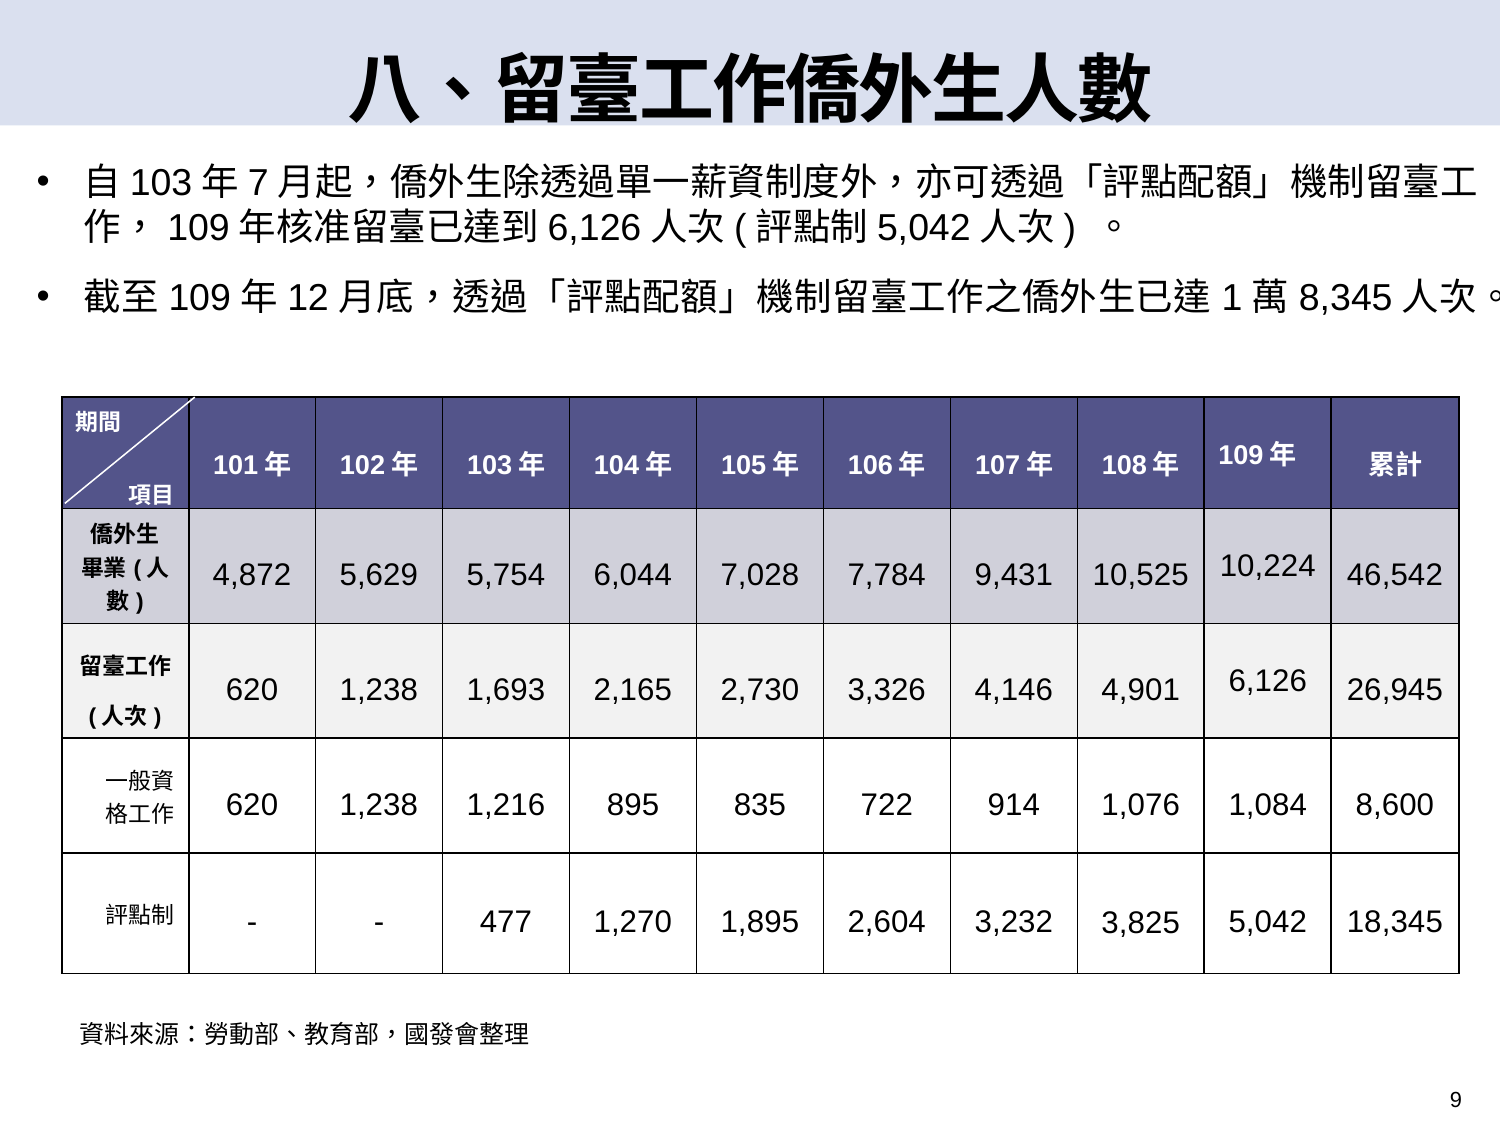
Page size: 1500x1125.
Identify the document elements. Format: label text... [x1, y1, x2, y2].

table_header 累計 [1332, 398, 1458, 508]
table_cell 914 [951, 739, 1077, 852]
table_cell 620 [190, 624, 315, 737]
table_cell 僑外生 畢業(人數) [63, 509, 188, 623]
table_header 107年 [951, 398, 1077, 508]
table_cell 835 [697, 739, 823, 852]
table_cell 722 [824, 739, 950, 852]
table_cell 2,165 [570, 624, 696, 737]
table_cell 5,042 [1205, 854, 1330, 973]
table_cell 895 [570, 739, 696, 852]
table_cell 評點制 [63, 854, 188, 973]
table_header 106年 [824, 398, 950, 508]
table_cell 1,270 [570, 854, 696, 973]
table_cell 46,542 [1332, 509, 1458, 623]
table_cell 留臺工作 (人次) [63, 624, 188, 737]
table_cell 2,604 [824, 854, 950, 973]
table_header 109年 [1205, 398, 1330, 508]
table_header 104年 [570, 398, 696, 508]
table_cell 6,126 [1205, 624, 1330, 737]
table_cell 18,345 [1332, 854, 1458, 973]
table_cell 10,525 [1078, 509, 1203, 623]
table_cell 9,431 [951, 509, 1077, 623]
table_header 105年 [697, 398, 823, 508]
table_header 101年 [190, 398, 315, 508]
text_box 9 [1435, 1078, 1483, 1120]
table_cell 1,084 [1205, 739, 1330, 852]
table_cell 1,895 [697, 854, 823, 973]
table_cell 2,730 [697, 624, 823, 737]
table_cell 1,693 [443, 624, 569, 737]
text_box 自103年7月起，僑外生除透過單一薪資制度外，亦可透過「評點配額」機制留臺工作，109年核准留臺已達到6,126人次(評點制5,042人次) 。 截至109年12月底，透過「評點配額」機制留臺工作之僑外生已達1萬8,345人次。 [21, 150, 1493, 326]
table_cell 6,044 [570, 509, 696, 623]
table_cell 8,600 [1332, 739, 1458, 852]
table_cell 3,232 [951, 854, 1077, 973]
table_cell 5,754 [443, 509, 569, 623]
table_cell 一般資 格工作 [63, 739, 188, 852]
table_cell 3,825 [1078, 854, 1203, 973]
table_header 102年 [316, 398, 442, 508]
table_cell 477 [443, 854, 569, 973]
text_box 資料來源：勞動部、教育部，國發會整理 [64, 1011, 1292, 1057]
table_cell 4,901 [1078, 624, 1203, 737]
table_cell 1,238 [316, 624, 442, 737]
table_header 108年 [1078, 398, 1203, 508]
table_cell 4,872 [190, 509, 315, 623]
table_cell 4,146 [951, 624, 1077, 737]
table_cell - [190, 854, 315, 973]
table_cell 1,076 [1078, 739, 1203, 852]
table_cell 620 [190, 739, 315, 852]
table_cell 3,326 [824, 624, 950, 737]
table_cell 5,629 [316, 509, 442, 623]
table_cell 10,224 [1205, 509, 1330, 623]
table_header 103年 [443, 398, 569, 508]
table_header 期間 項目 [63, 398, 188, 508]
table_cell - [316, 854, 442, 973]
table_cell 1,216 [443, 739, 569, 852]
table_cell 1,238 [316, 739, 442, 852]
table_cell 7,028 [697, 509, 823, 623]
table_cell 26,945 [1332, 624, 1458, 737]
title 八、留臺工作僑外生人數 [0, 2, 1500, 165]
table_cell 7,784 [824, 509, 950, 623]
